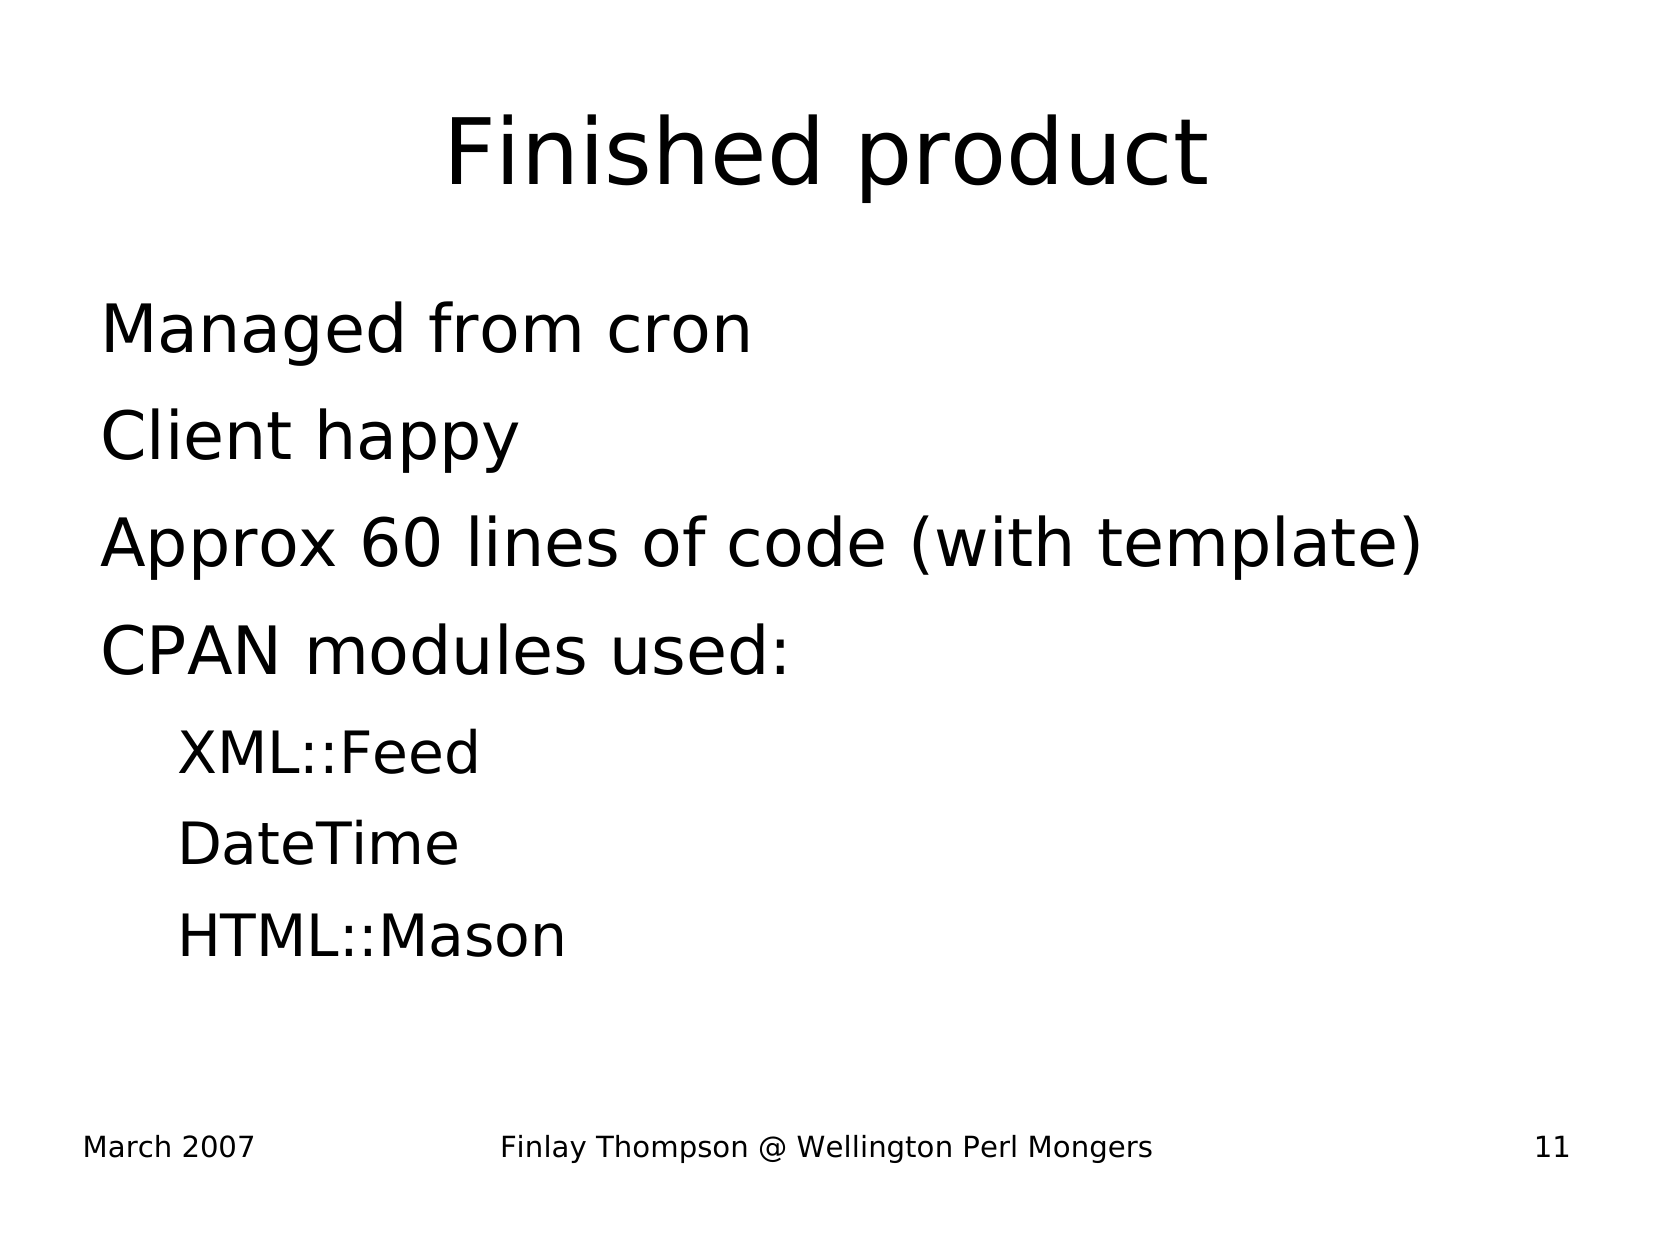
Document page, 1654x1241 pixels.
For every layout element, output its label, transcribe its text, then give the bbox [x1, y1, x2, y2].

title Finished product [82, 49, 1571, 257]
list Managed from cron Client happy Approx 60 lines of code (with template) CPAN modules used: XML::Feed DateTime HTML::Mason [82, 290, 1571, 1109]
